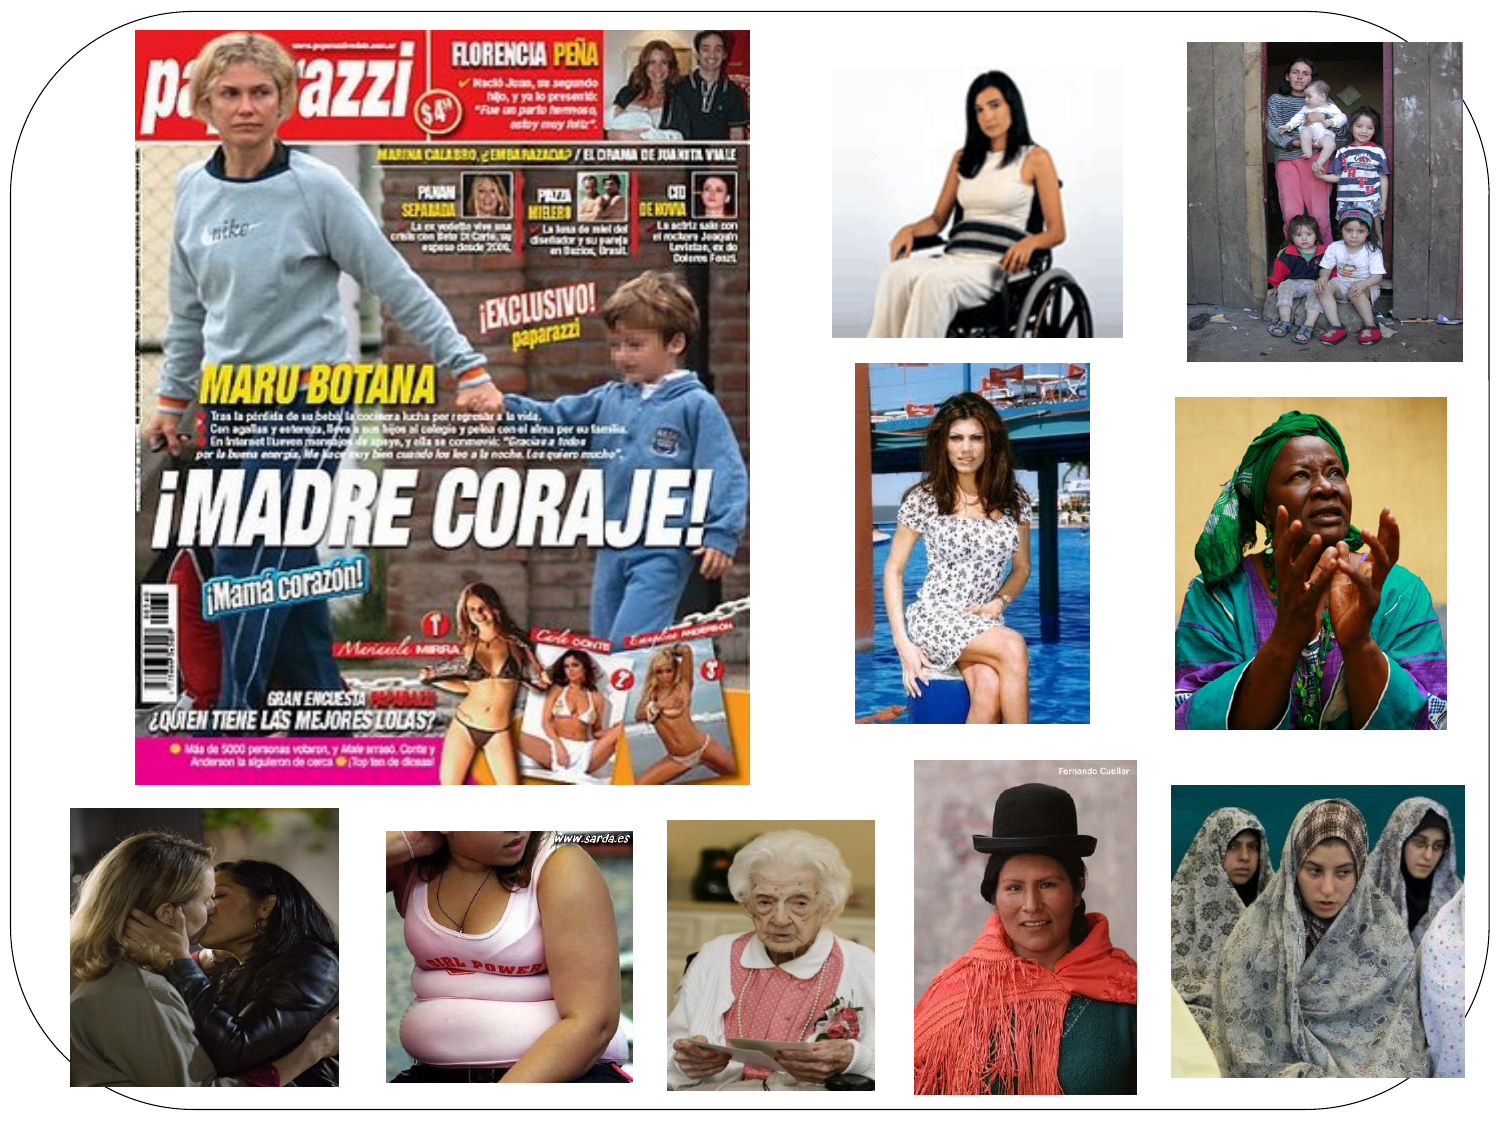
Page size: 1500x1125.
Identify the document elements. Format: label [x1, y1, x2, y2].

picture [135, 30, 750, 786]
picture [855, 363, 1090, 724]
picture [914, 760, 1137, 1095]
picture [667, 820, 875, 1091]
picture [1187, 42, 1463, 362]
picture [70, 808, 339, 1087]
picture [1171, 785, 1465, 1079]
picture [1175, 397, 1447, 730]
picture [386, 831, 633, 1083]
picture [832, 66, 1123, 339]
